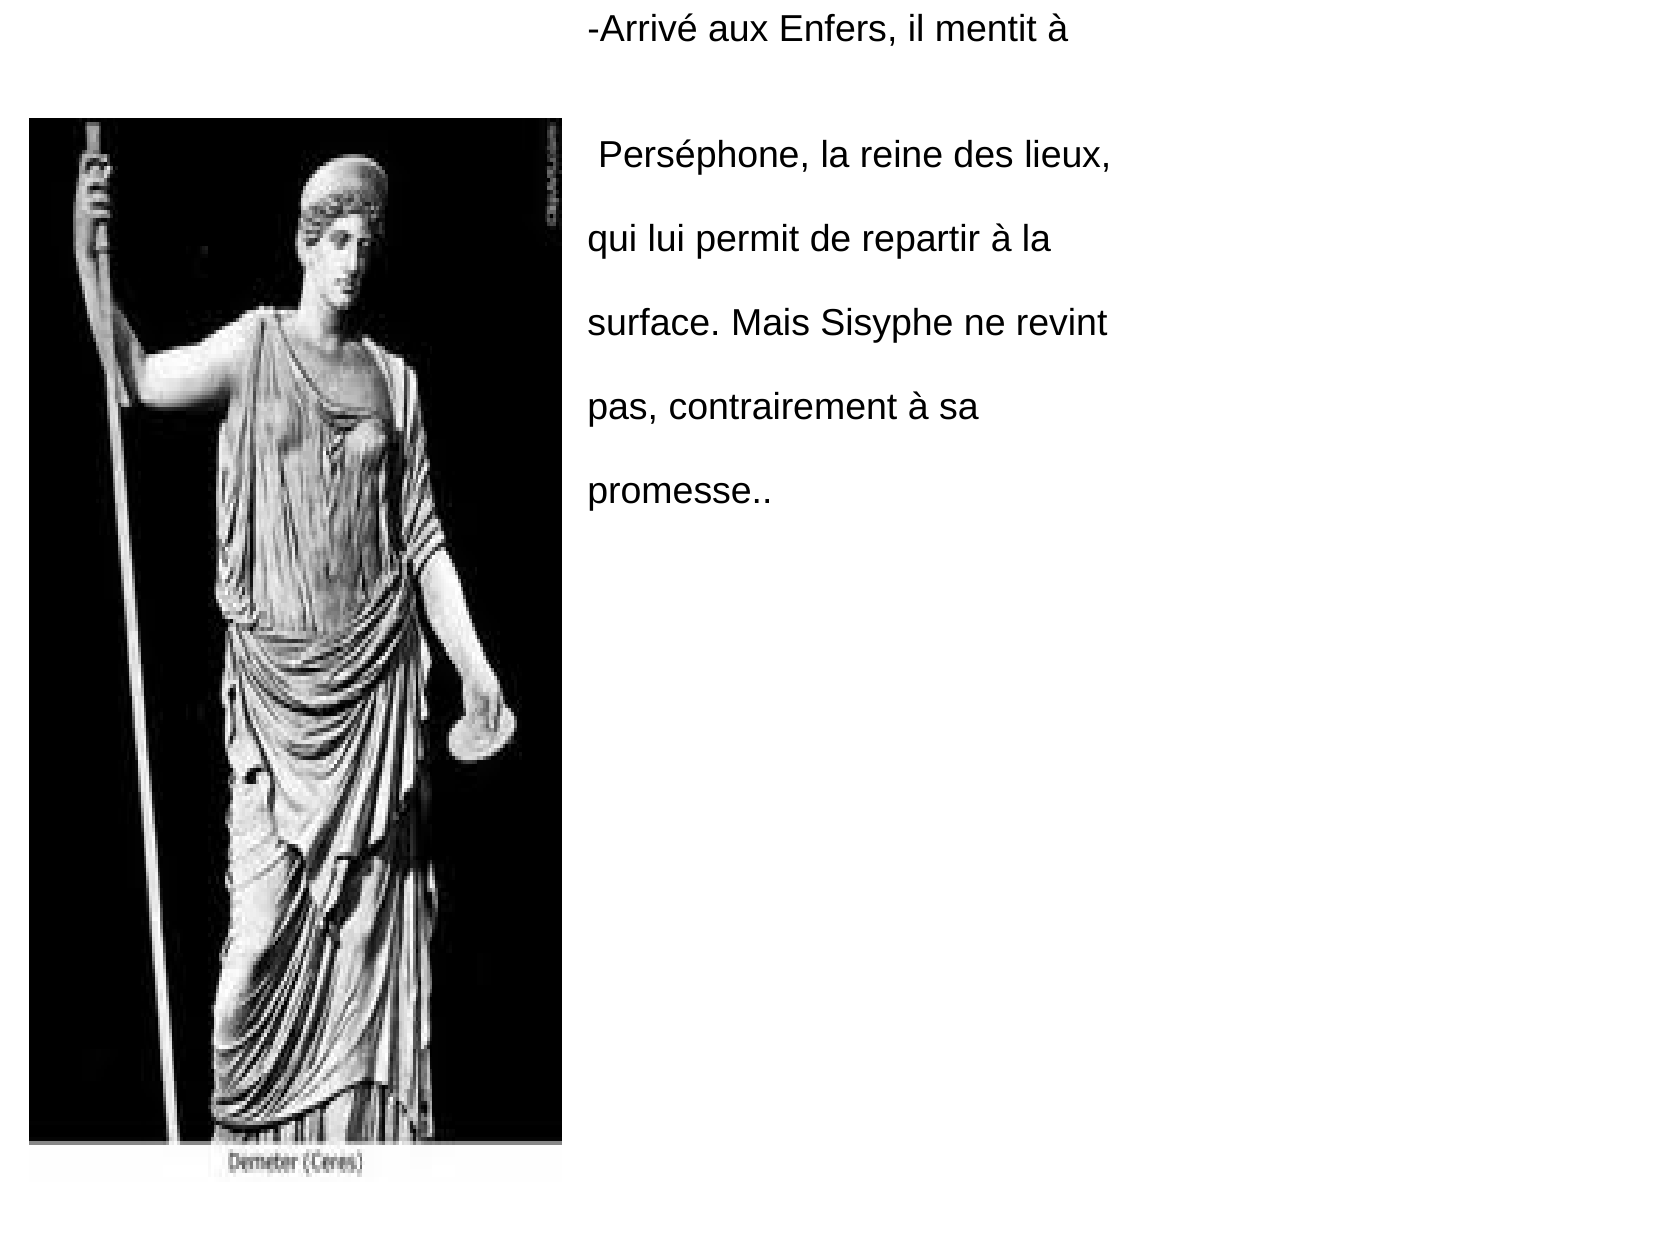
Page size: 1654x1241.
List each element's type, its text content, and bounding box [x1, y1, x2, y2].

text_box -Arrivé aux Enfers, il mentit à Perséphone, la reine des lieux, qui lui permit de repartir à la surface. Mais Sisyphe ne revint pas, contrairement à sa promesse.. [501, 0, 1641, 1241]
picture [29, 118, 501, 1182]
